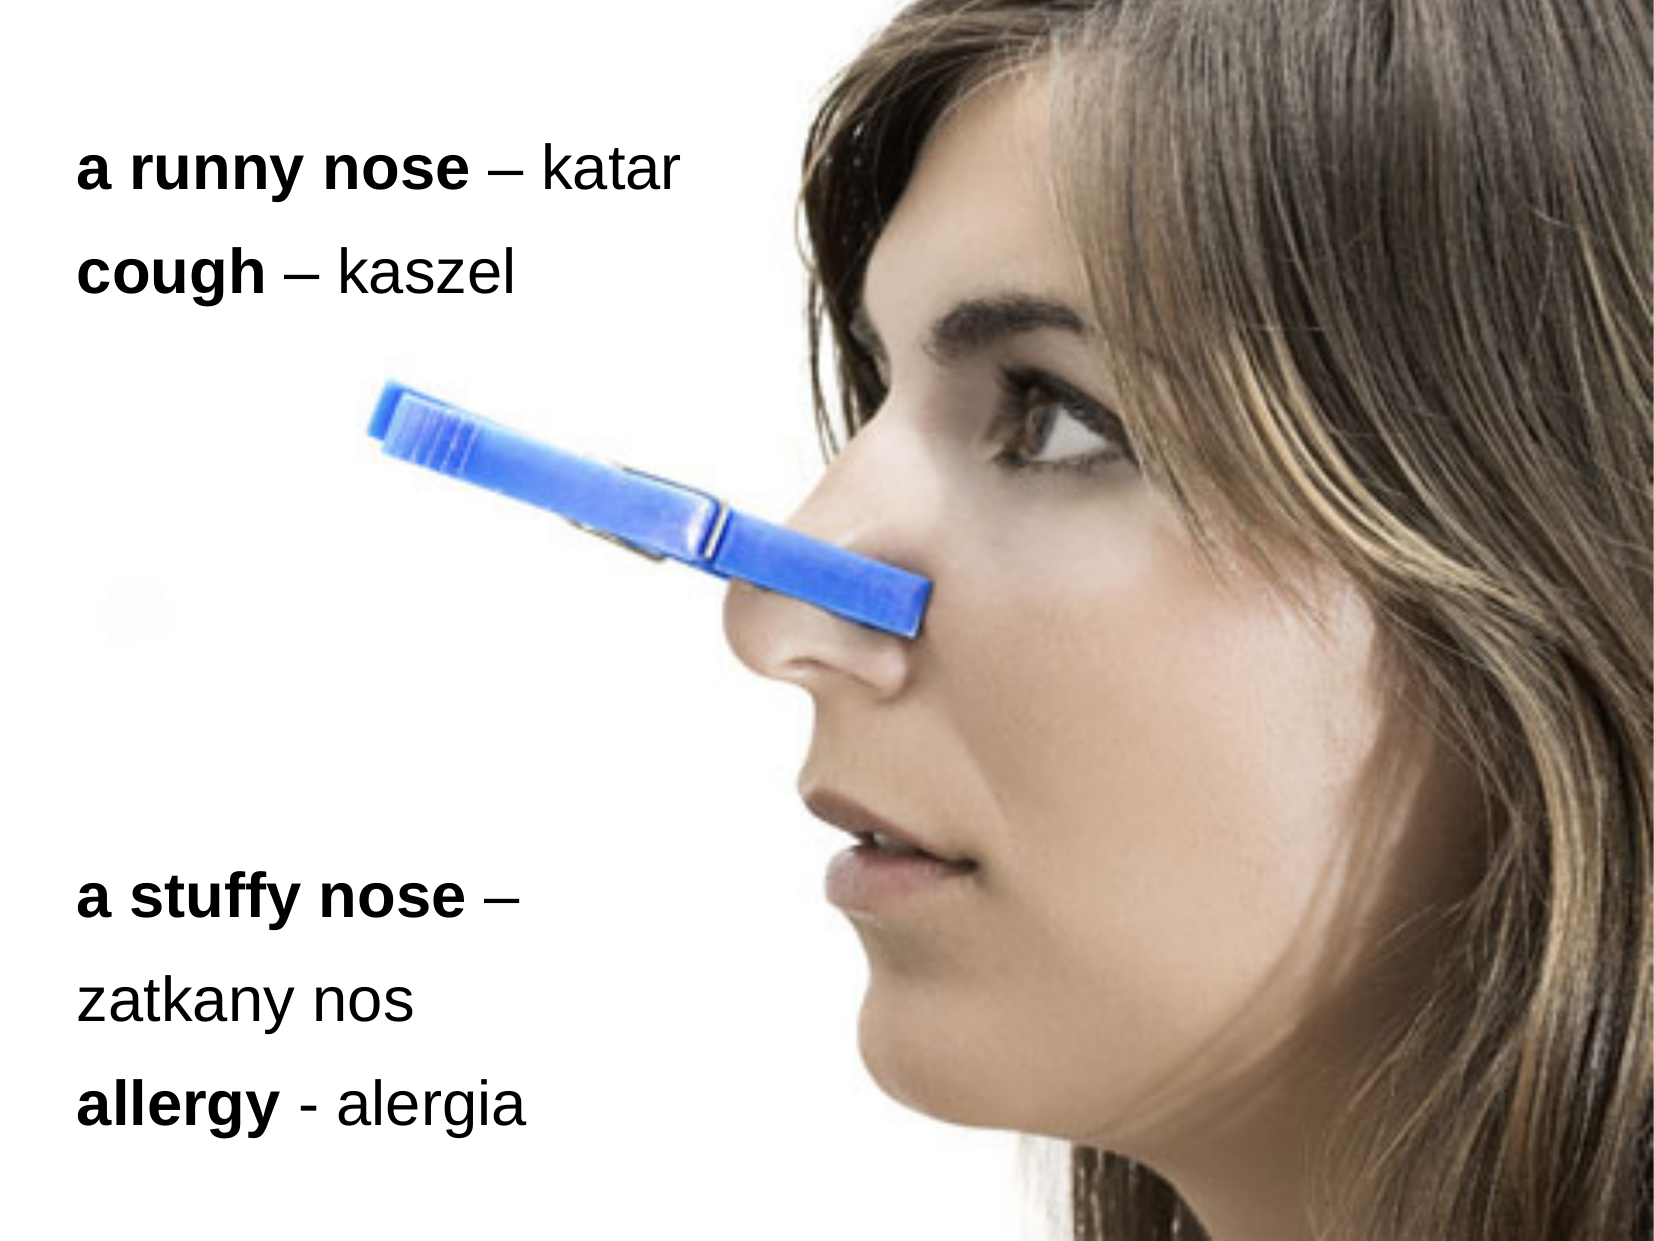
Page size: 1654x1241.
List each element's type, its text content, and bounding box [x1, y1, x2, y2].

list a runny nose – katar cough – kaszel a stuffy nose – zatkany nos allergy - alergia [76, 126, 1565, 1140]
picture [0, 0, 1654, 1241]
